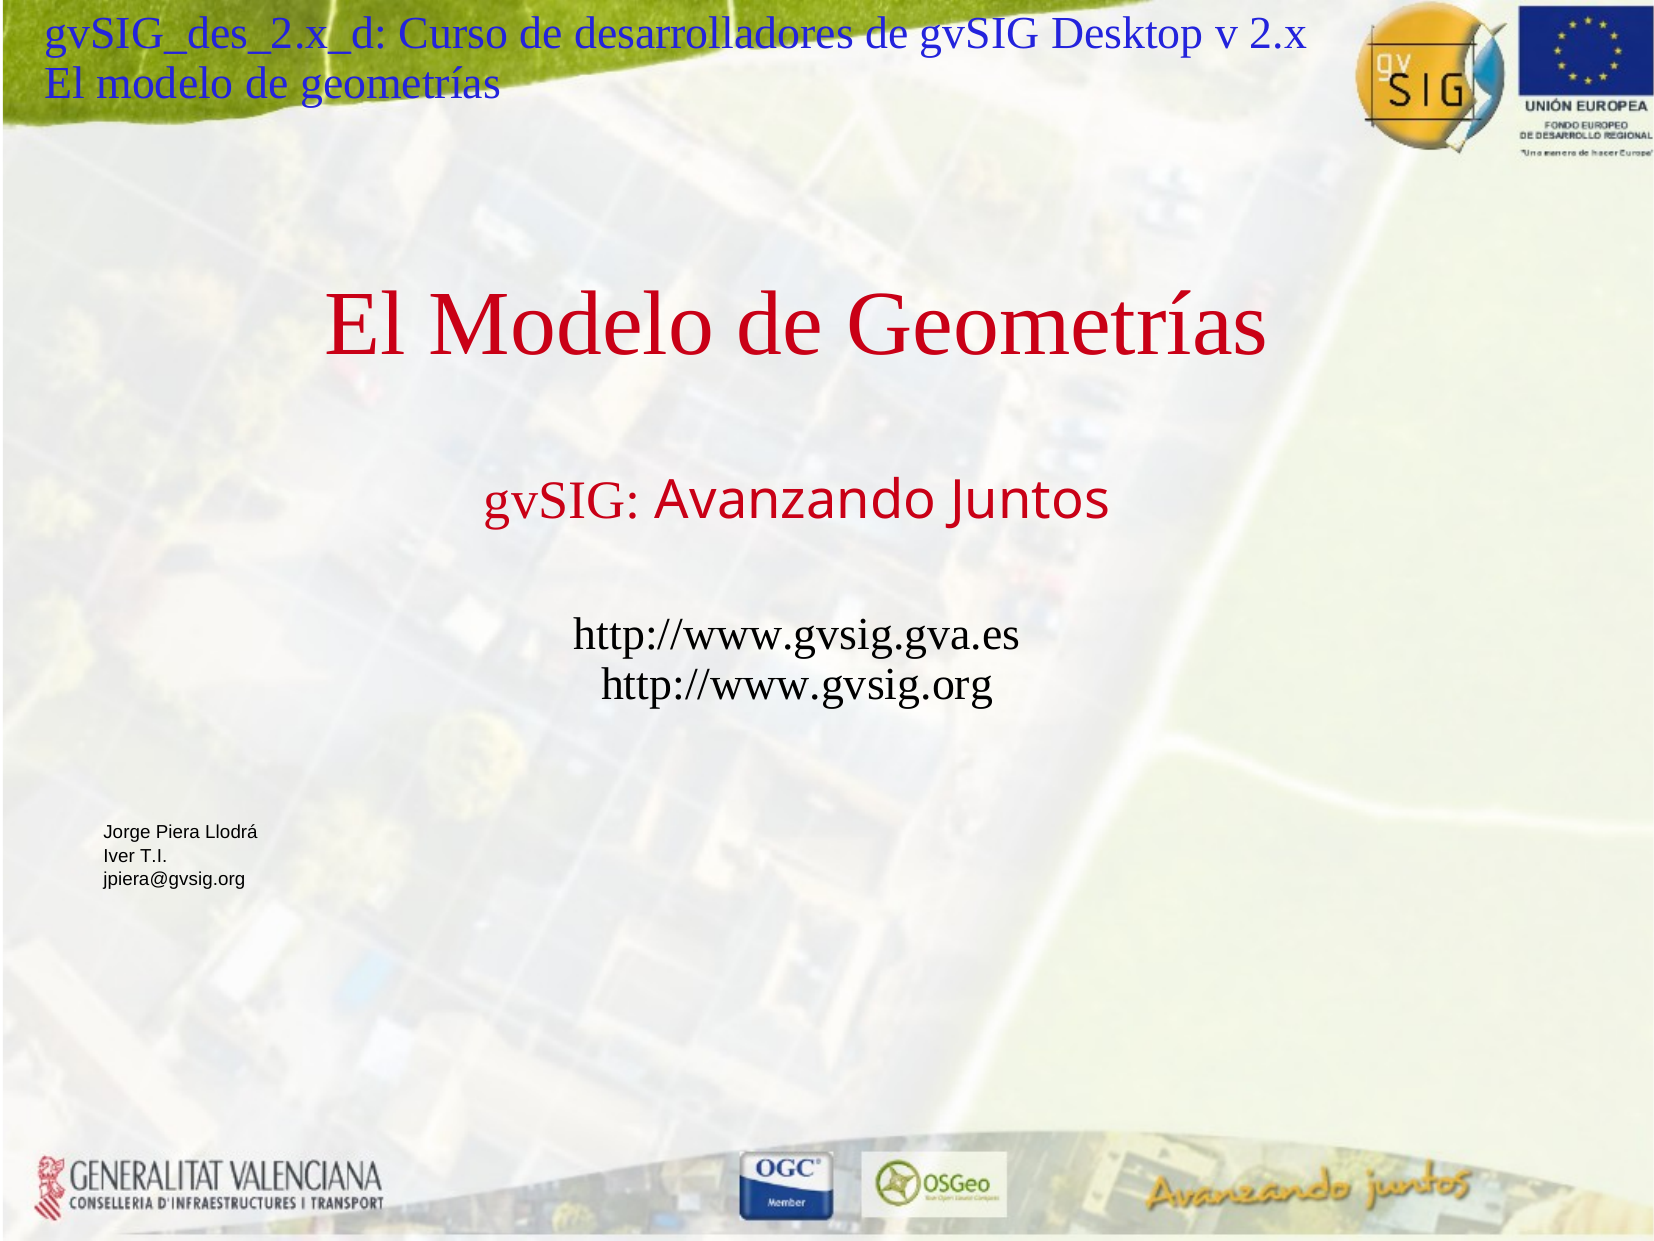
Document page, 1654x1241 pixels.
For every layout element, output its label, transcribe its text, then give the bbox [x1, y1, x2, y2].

text_box El Modelo de Geometrías gvSIG: Avanzando Juntos http://www.gvsig.gva.es http://www.gvsig.org Jorge Piera Llodrá Iver T.I. jpiera@gvsig.org [88, 210, 1506, 988]
picture [2, 0, 1654, 1241]
